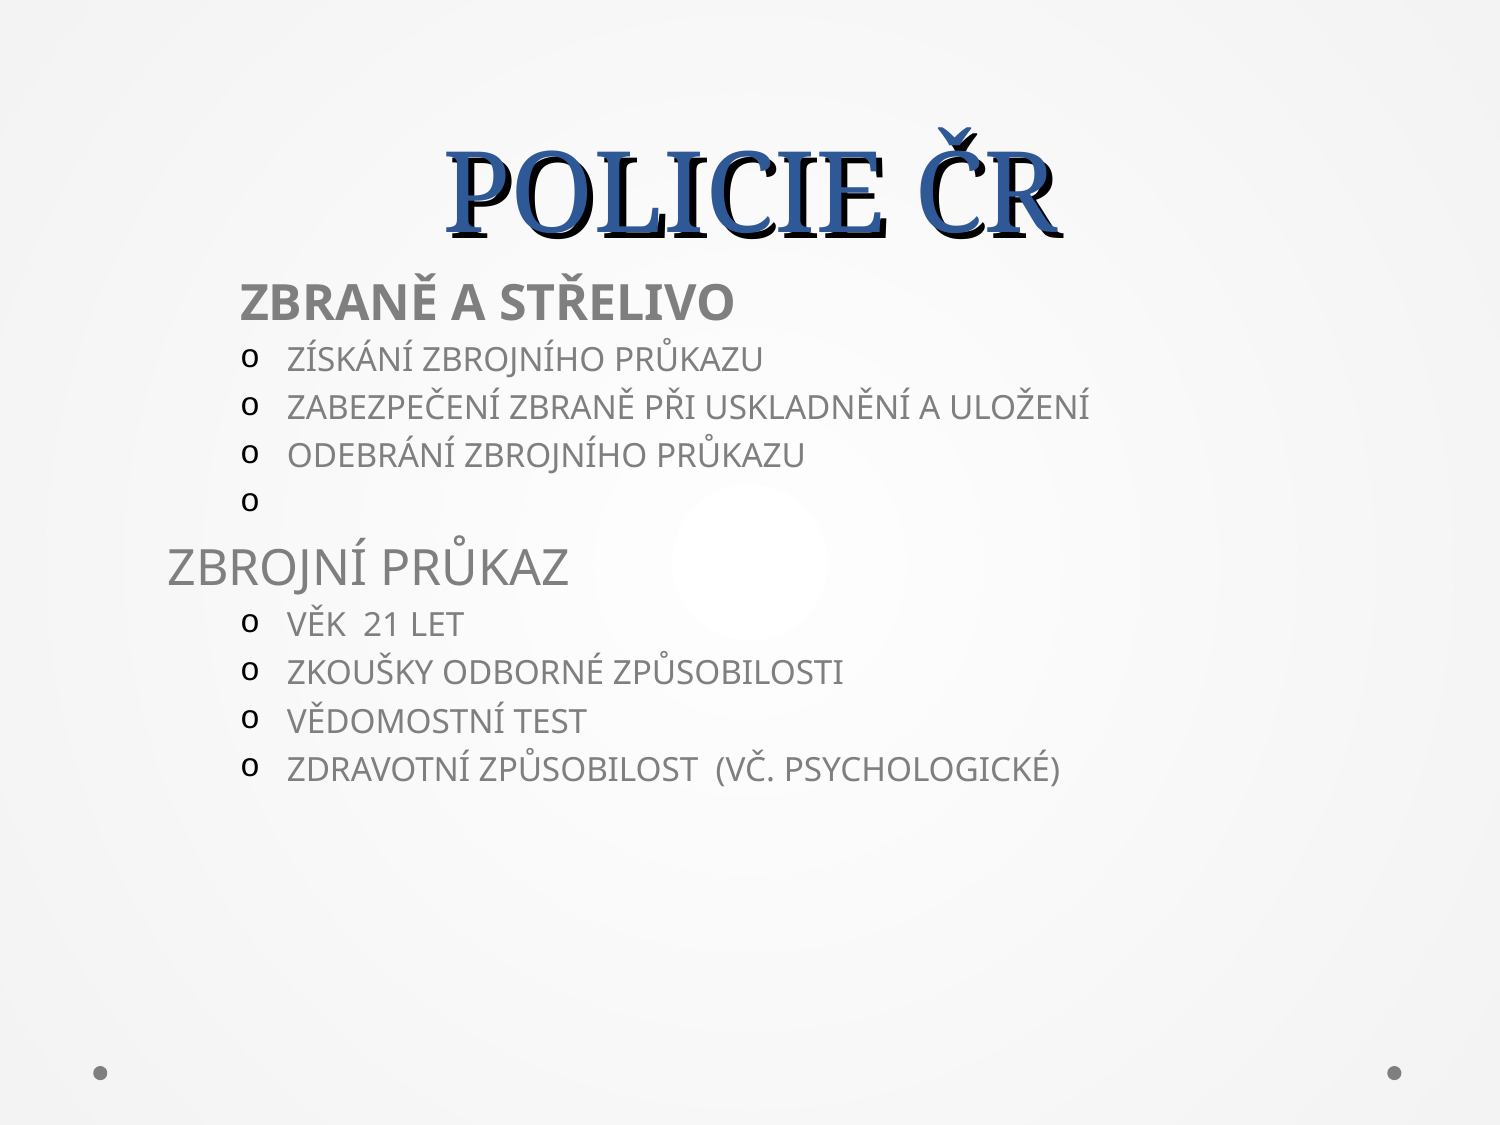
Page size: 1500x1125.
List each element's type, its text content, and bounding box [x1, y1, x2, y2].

title POLICIE ČR [75, 0, 1426, 262]
list ZBRANĚ A STŘELIVO ZÍSKÁNÍ ZBROJNÍHO PRŮKAZU ZABEZPEČENÍ ZBRANĚ PŘI USKLADNĚNÍ A ULOŽENÍ ODEBRÁNÍ ZBROJNÍHO PRŮKAZU ZBROJNÍ PRŮKAZ VĚK 21 LET ZKOUŠKY ODBORNÉ ZPŮSOBILOSTI VĚDOMOSTNÍ TEST ZDRAVOTNÍ ZPŮSOBILOST (VČ. PSYCHOLOGICKÉ) [75, 262, 1426, 1005]
